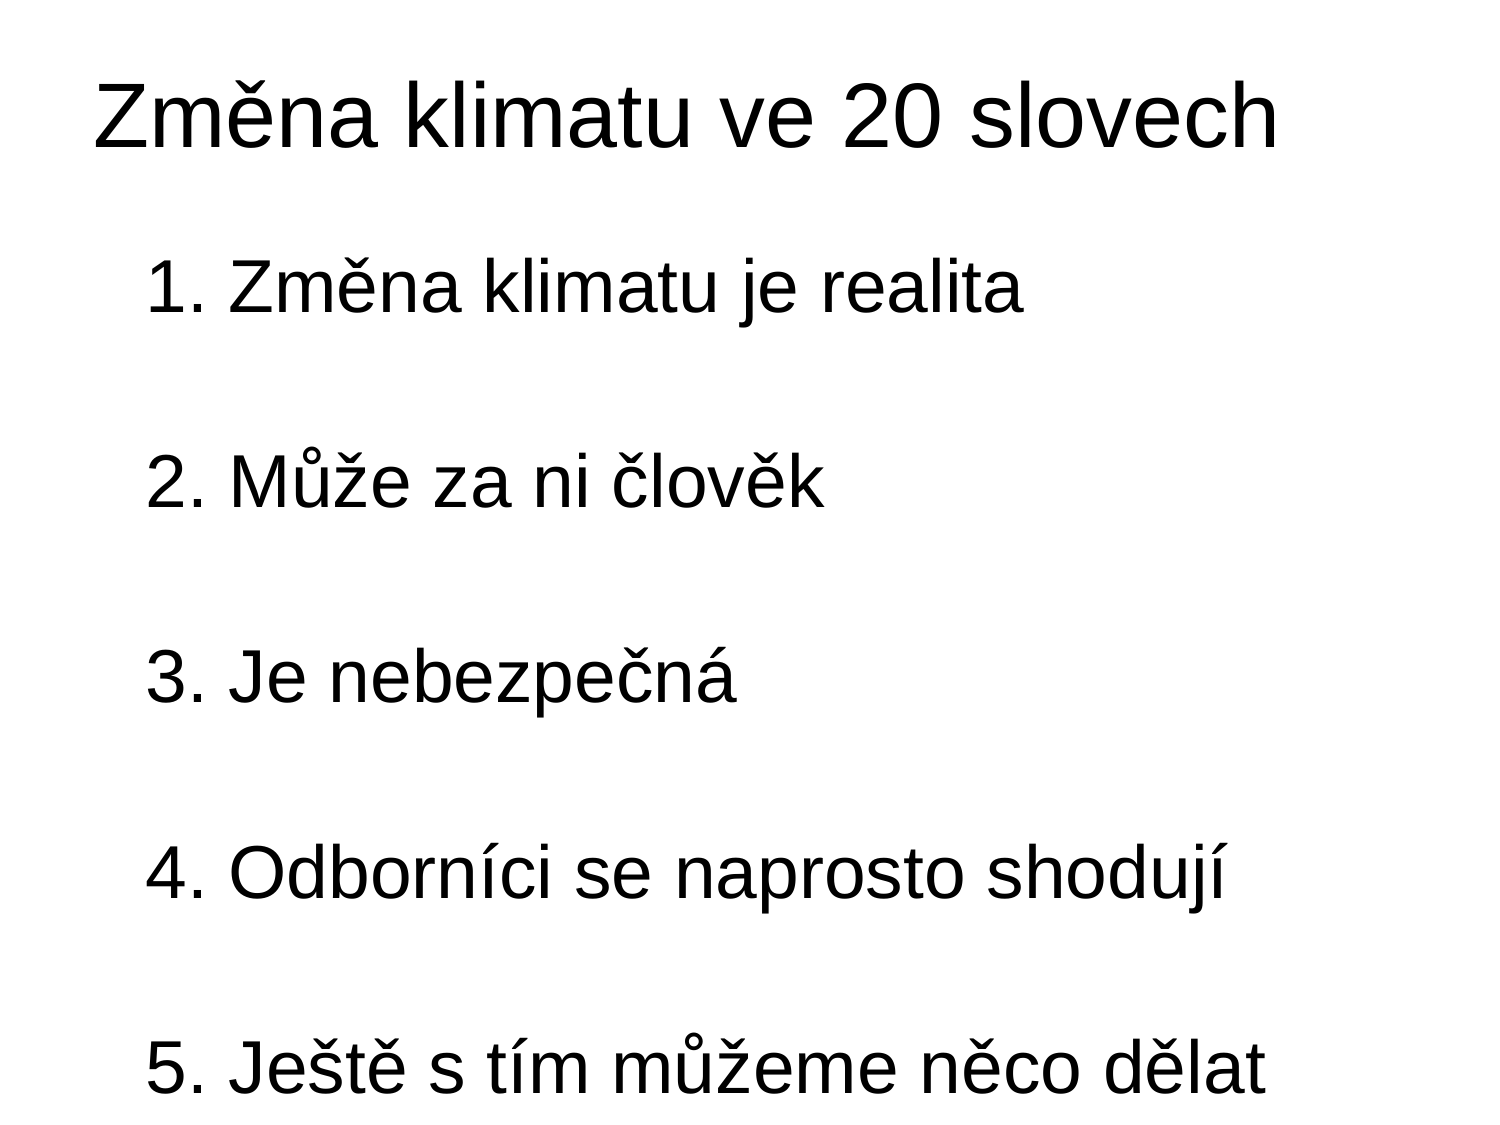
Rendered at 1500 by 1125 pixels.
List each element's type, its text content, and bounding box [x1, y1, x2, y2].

title Změna klimatu ve 20 slovech [67, 1, 1418, 237]
list 1. Změna klimatu je realita 2. Může za ni člověk 3. Je nebezpečná 4. Odborníci se naprosto shodují 5. Ještě s tím můžeme něco dělat [89, 177, 1447, 1110]
